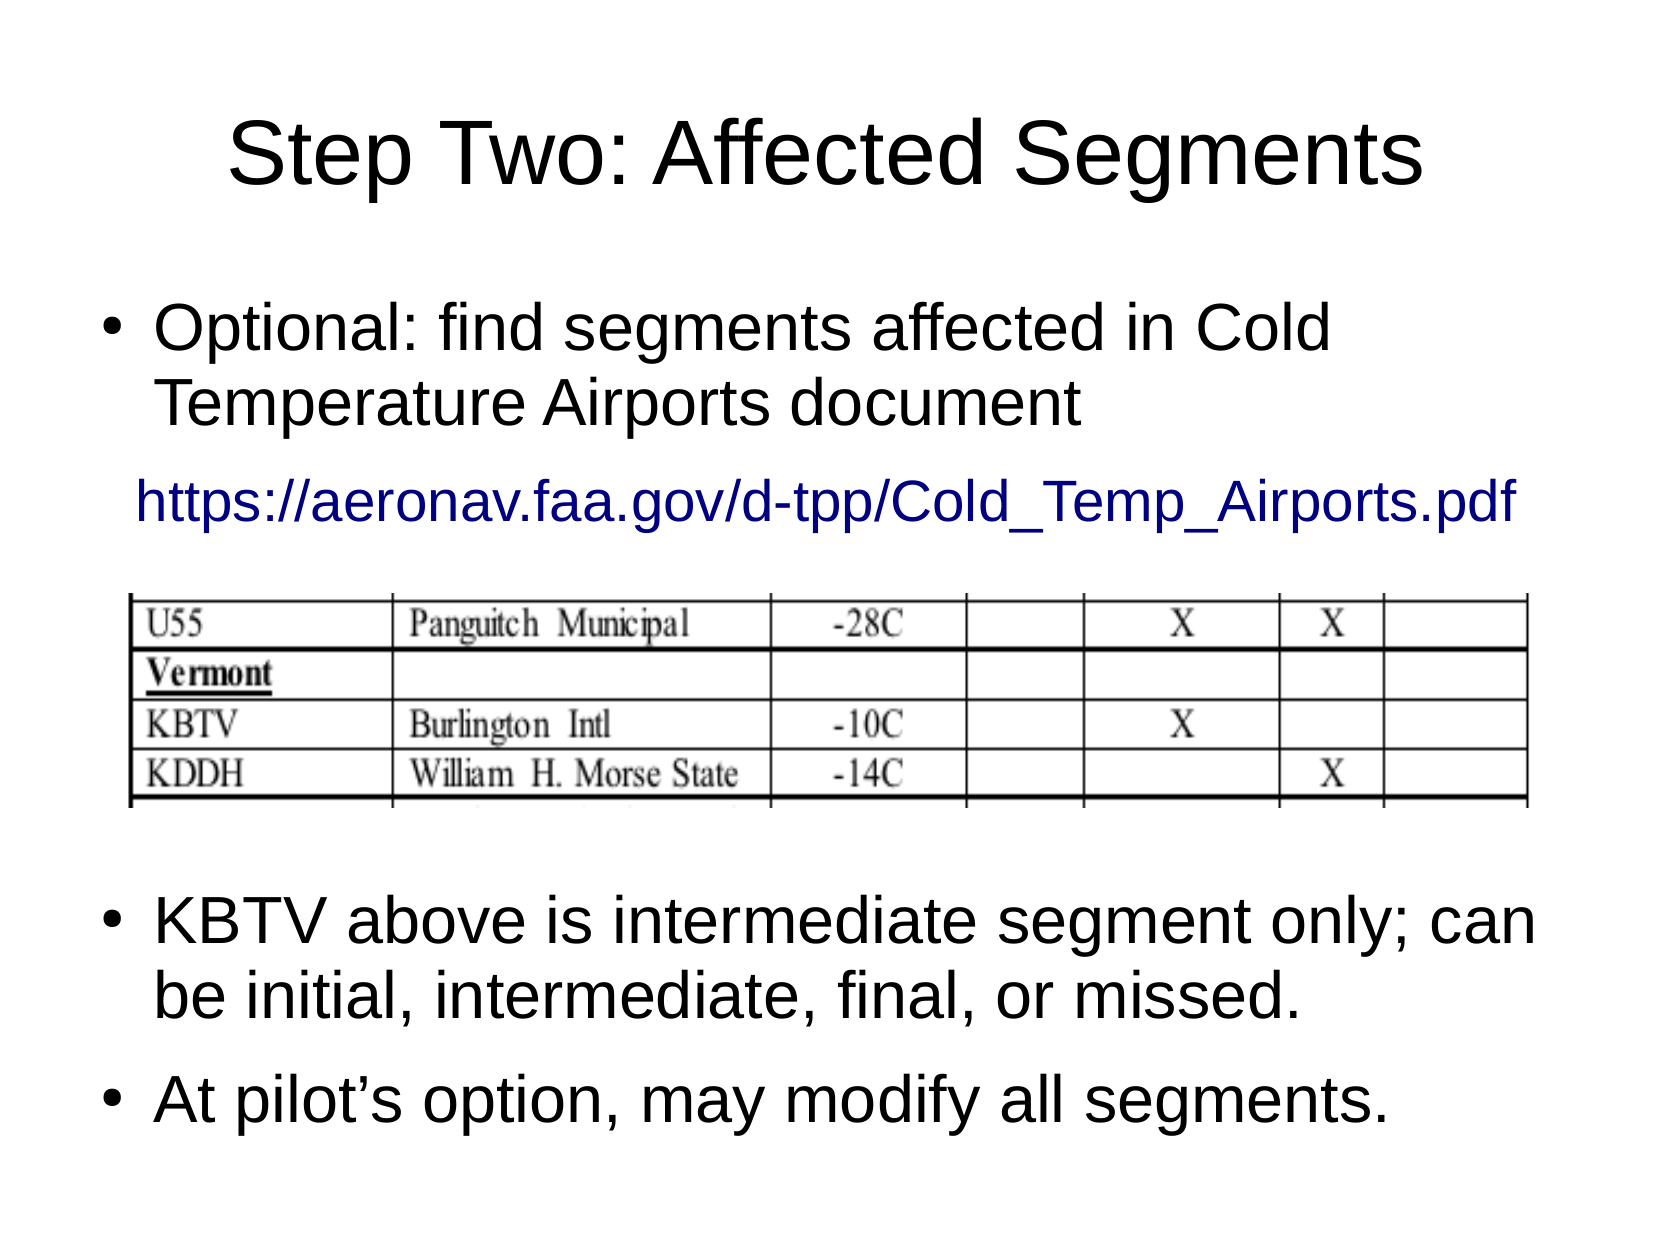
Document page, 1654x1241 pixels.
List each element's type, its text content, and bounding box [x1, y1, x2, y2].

list Optional: find segments affected in Cold Temperature Airports document https://aeronav.faa.gov/d-tpp/Cold_Temp_Airports.pdf KBTV above is intermediate segment only; can be initial, intermediate, final, or missed. At pilot’s option, may modify all segments. [82, 290, 1571, 1193]
title Step Two: Affected Segments [82, 49, 1571, 257]
picture [114, 593, 1540, 808]
